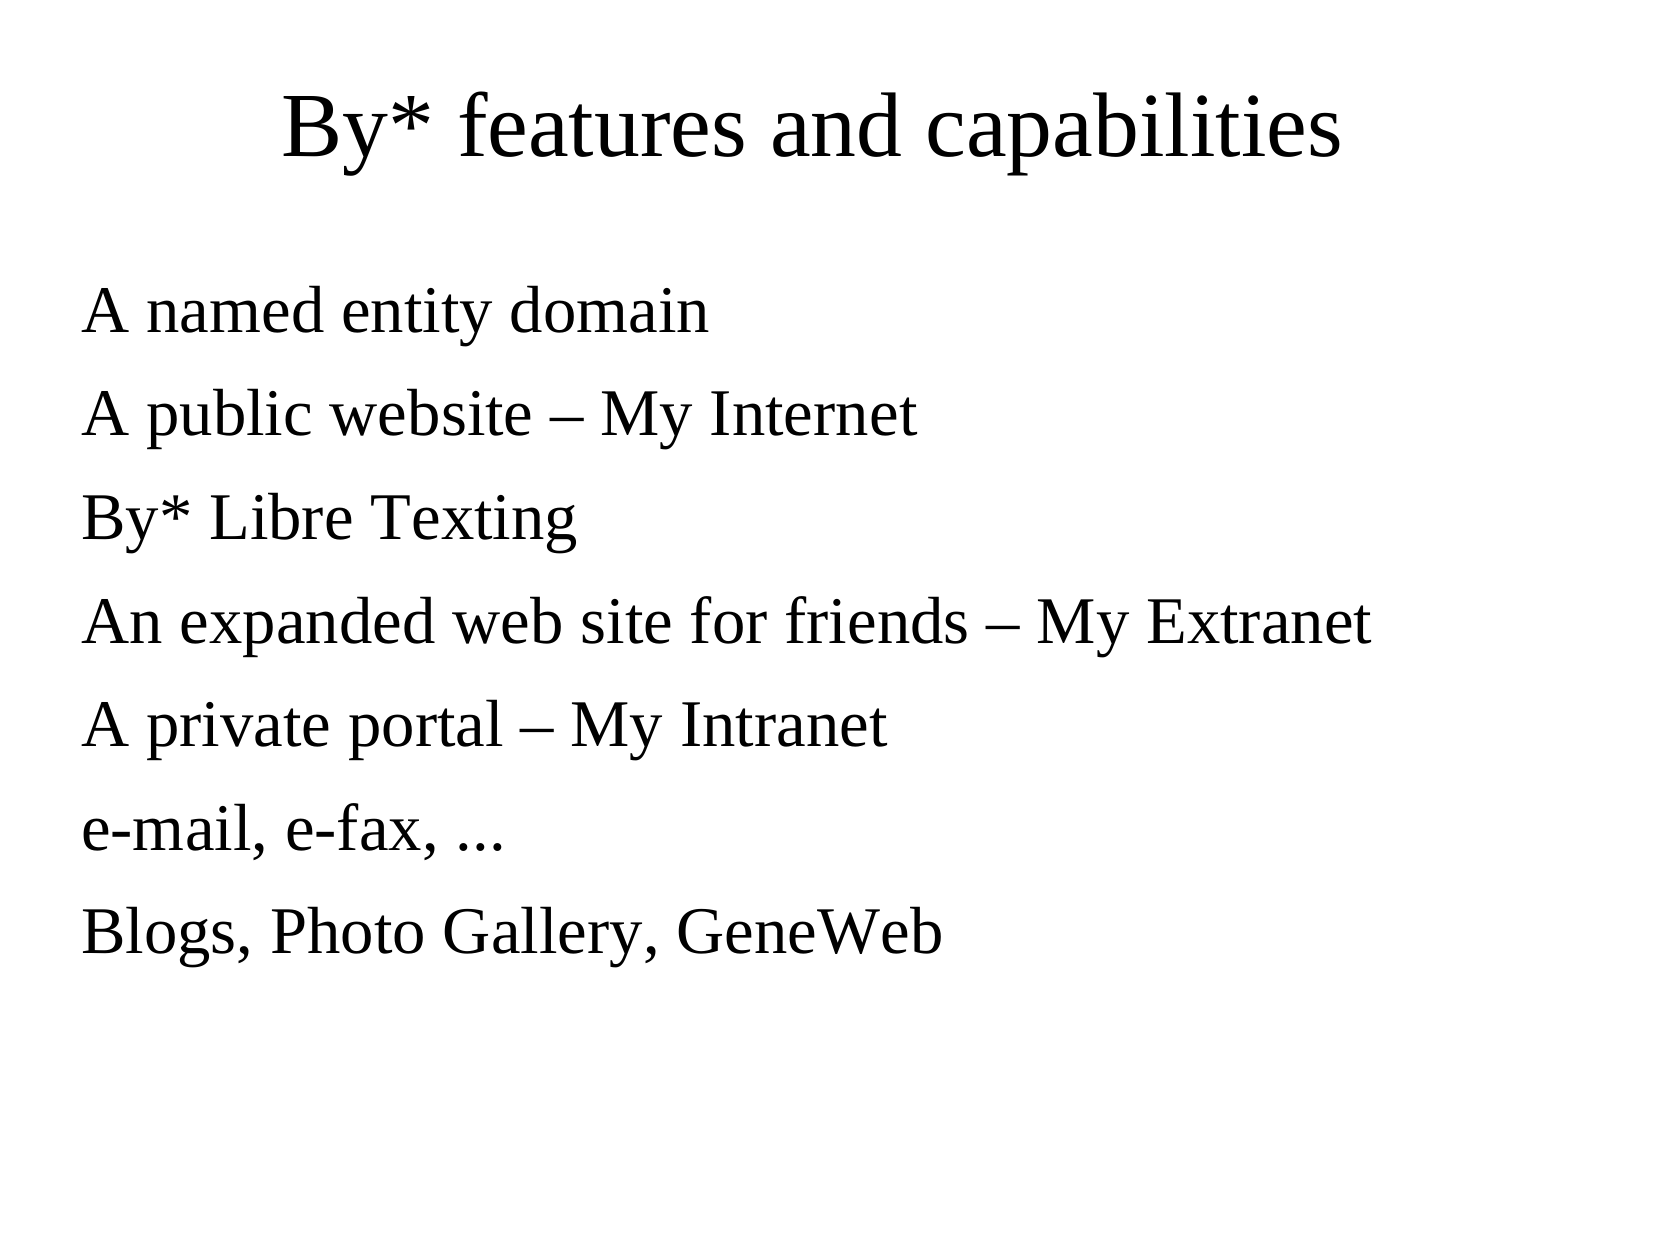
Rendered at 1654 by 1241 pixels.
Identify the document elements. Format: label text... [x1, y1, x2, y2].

list A named entity domain A public website – My Internet By* Libre Texting An expanded web site for friends – My Extranet A private portal – My Intranet e-mail, e-fax, ... Blogs, Photo Gallery, GeneWeb [63, 272, 1539, 1160]
title By* features and capabilities [107, 21, 1520, 230]
